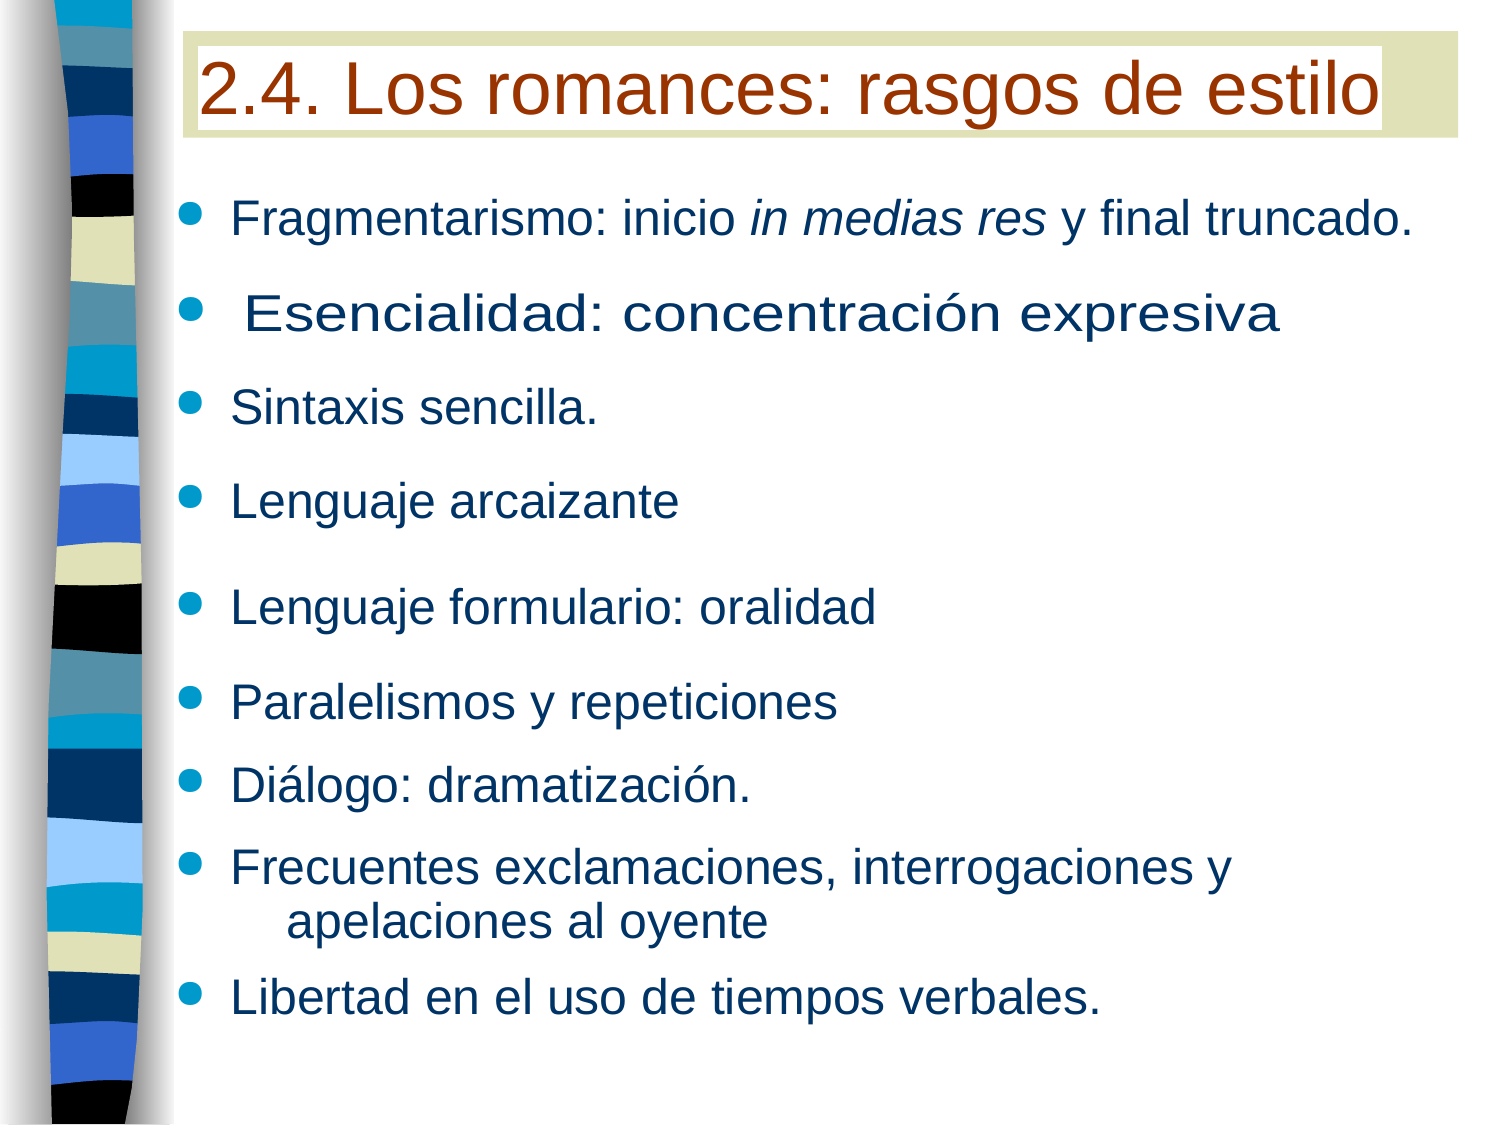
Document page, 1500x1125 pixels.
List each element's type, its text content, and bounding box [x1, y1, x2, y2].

text_box Diálogo: dramatización. [159, 752, 1434, 823]
text_box Fragmentarismo: inicio in medias res y final truncado. [159, 185, 1434, 256]
text_box Lenguaje formulario: oralidad [159, 574, 1434, 645]
list Esencialidad: concentración expresiva [159, 278, 1435, 351]
title 2.4. Los romances: rasgos de estilo [183, 31, 1459, 138]
text_box Lenguaje arcaizante [159, 468, 1434, 539]
text_box Sintaxis sencilla. [159, 373, 644, 445]
text_box Paralelismos y repeticiones [159, 669, 1434, 740]
text_box Libertad en el uso de tiempos verbales. [159, 964, 1434, 1035]
text_box Frecuentes exclamaciones, interrogaciones y apelaciones al oyente [159, 834, 1434, 905]
